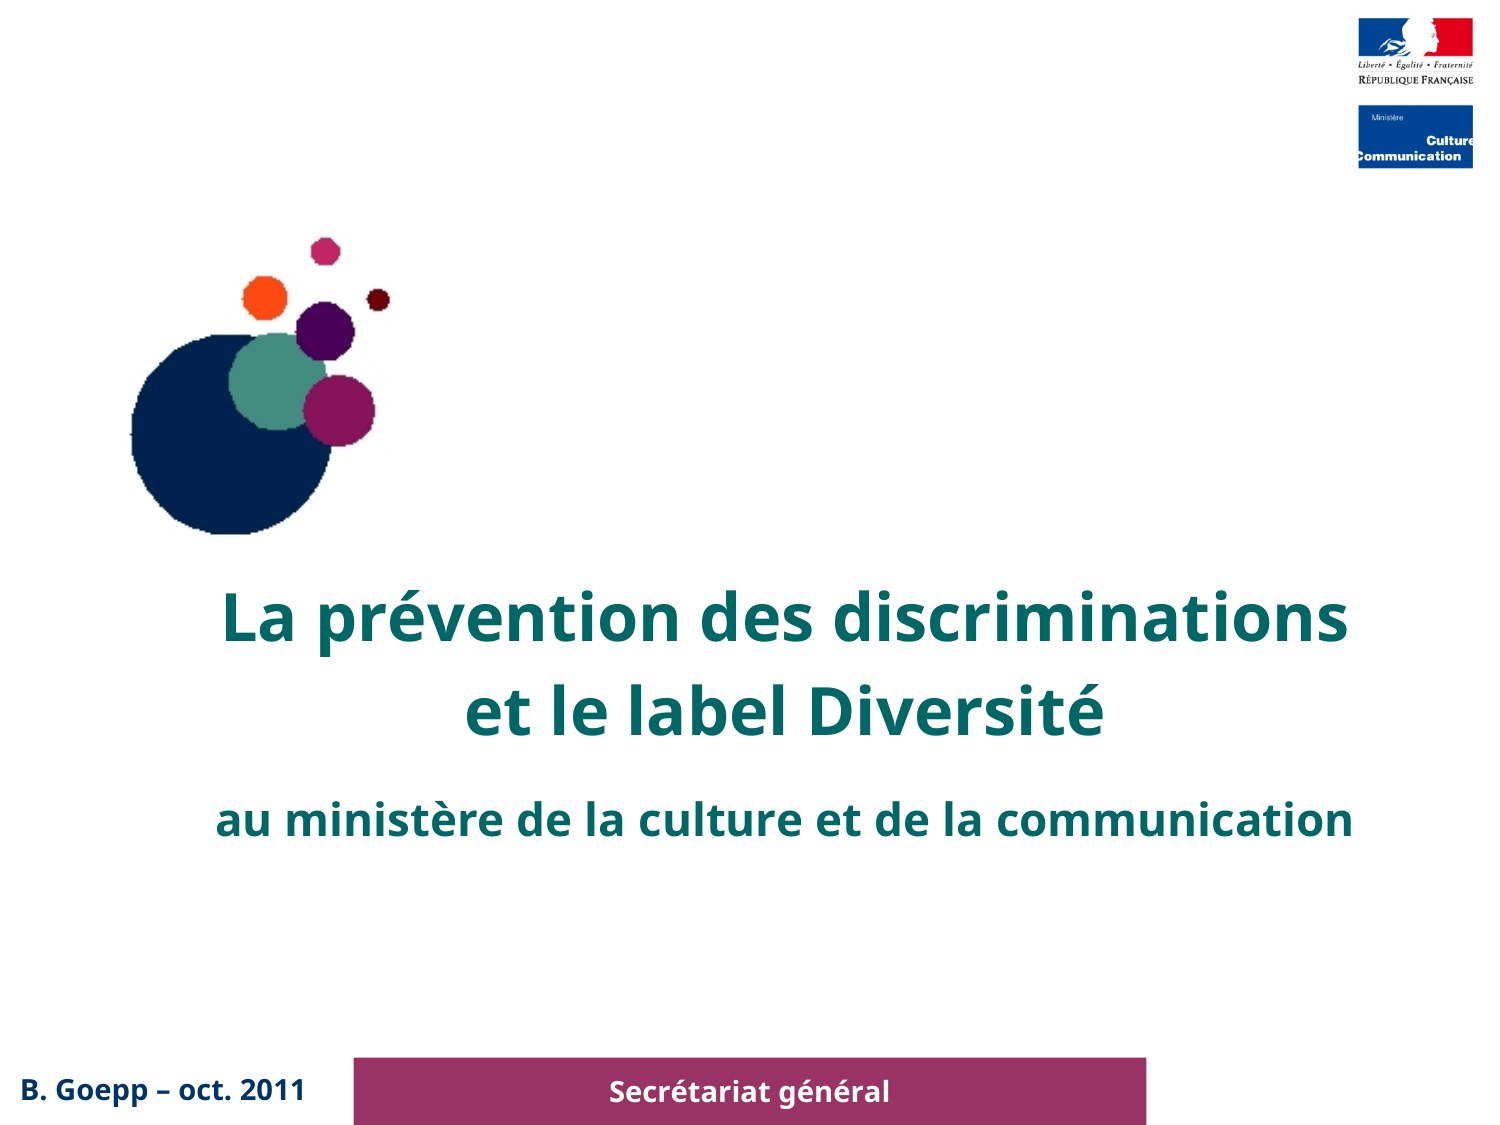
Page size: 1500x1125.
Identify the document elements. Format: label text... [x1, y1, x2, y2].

picture [1354, 8, 1476, 178]
picture [103, 218, 423, 544]
text_box La prévention des discriminations et le label Diversité [147, 531, 1423, 798]
text_box au ministère de la culture et de la communication [147, 798, 1423, 887]
text_box B. Goepp – oct. 2011 [0, 1064, 355, 1125]
